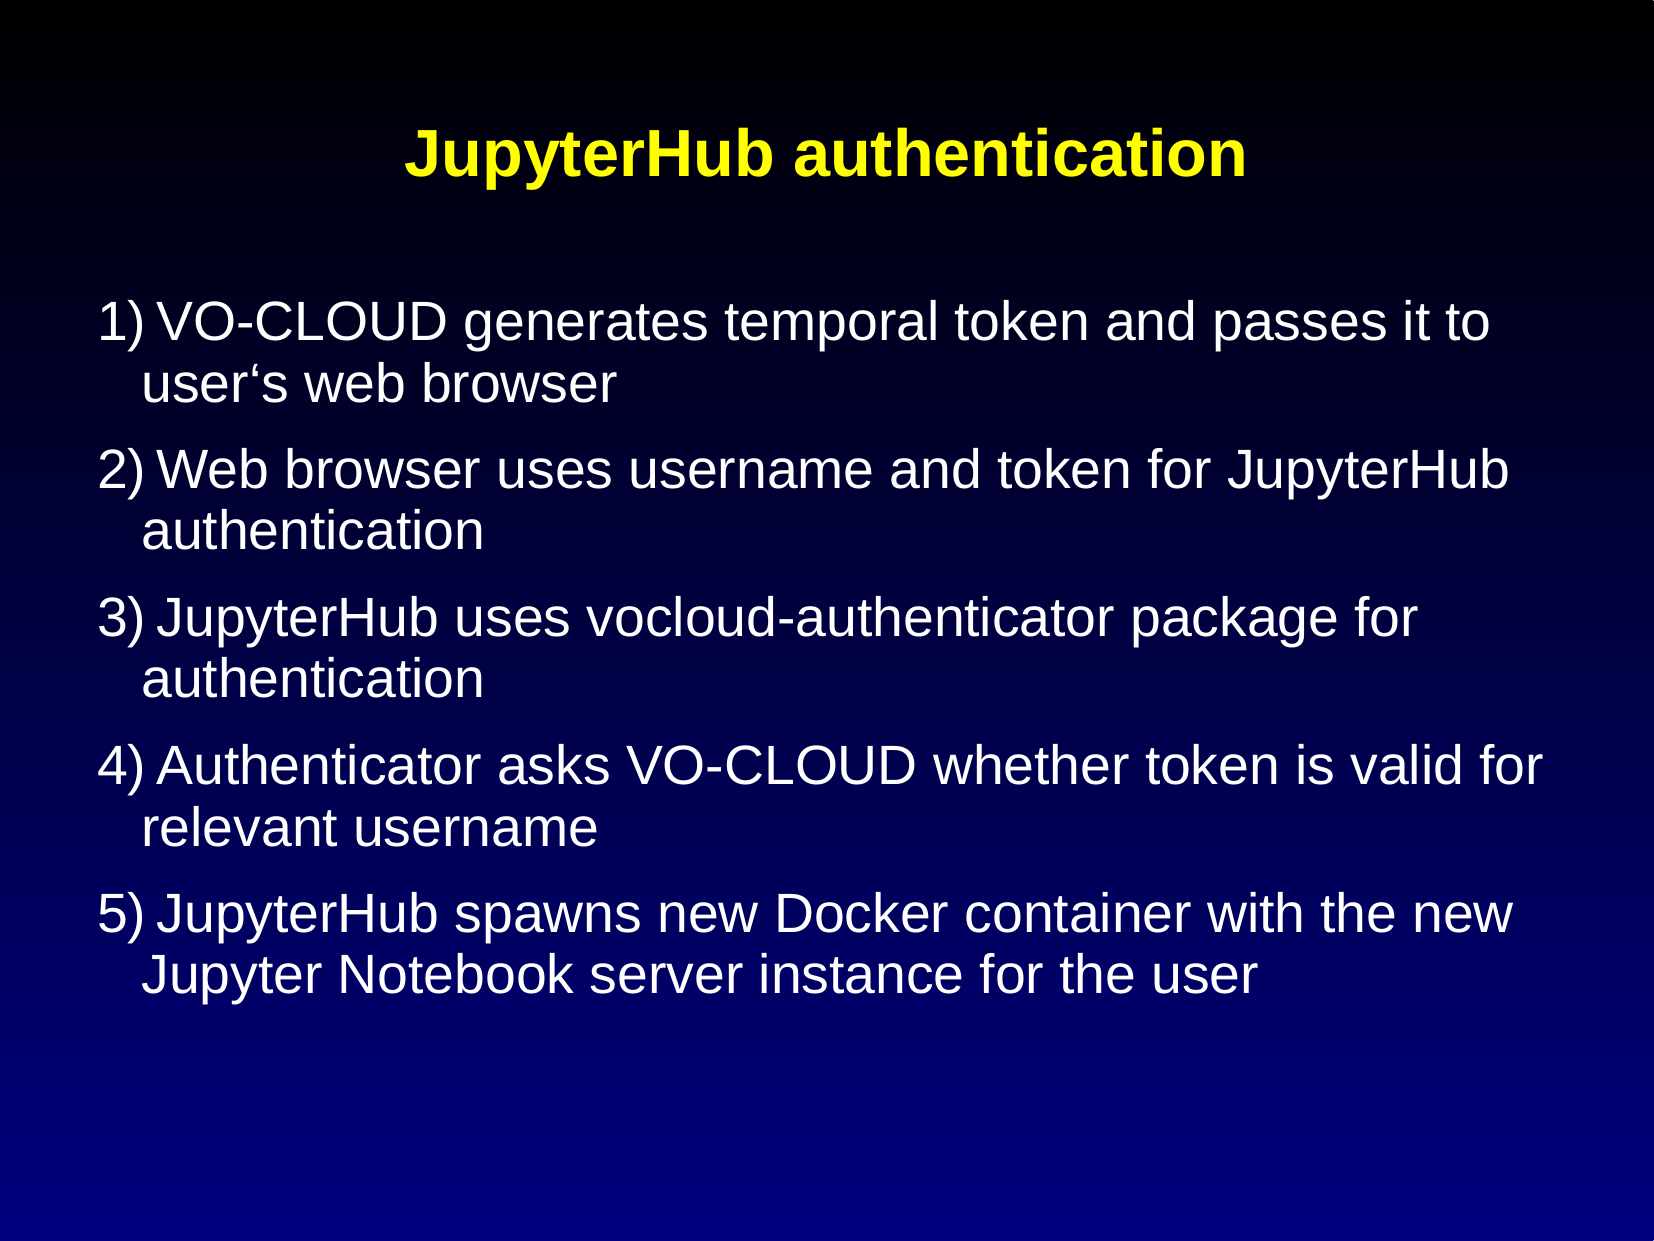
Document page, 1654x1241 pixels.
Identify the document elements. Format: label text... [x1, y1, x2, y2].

list VO-CLOUD generates temporal token and passes it to user‘s web browser Web browser uses username and token for JupyterHub authentication JupyterHub uses vocloud-authenticator package for authentication Authenticator asks VO-CLOUD whether token is valid for relevant username JupyterHub spawns new Docker container with the new Jupyter Notebook server instance for the user [82, 290, 1571, 1010]
title JupyterHub authentication [82, 49, 1571, 257]
